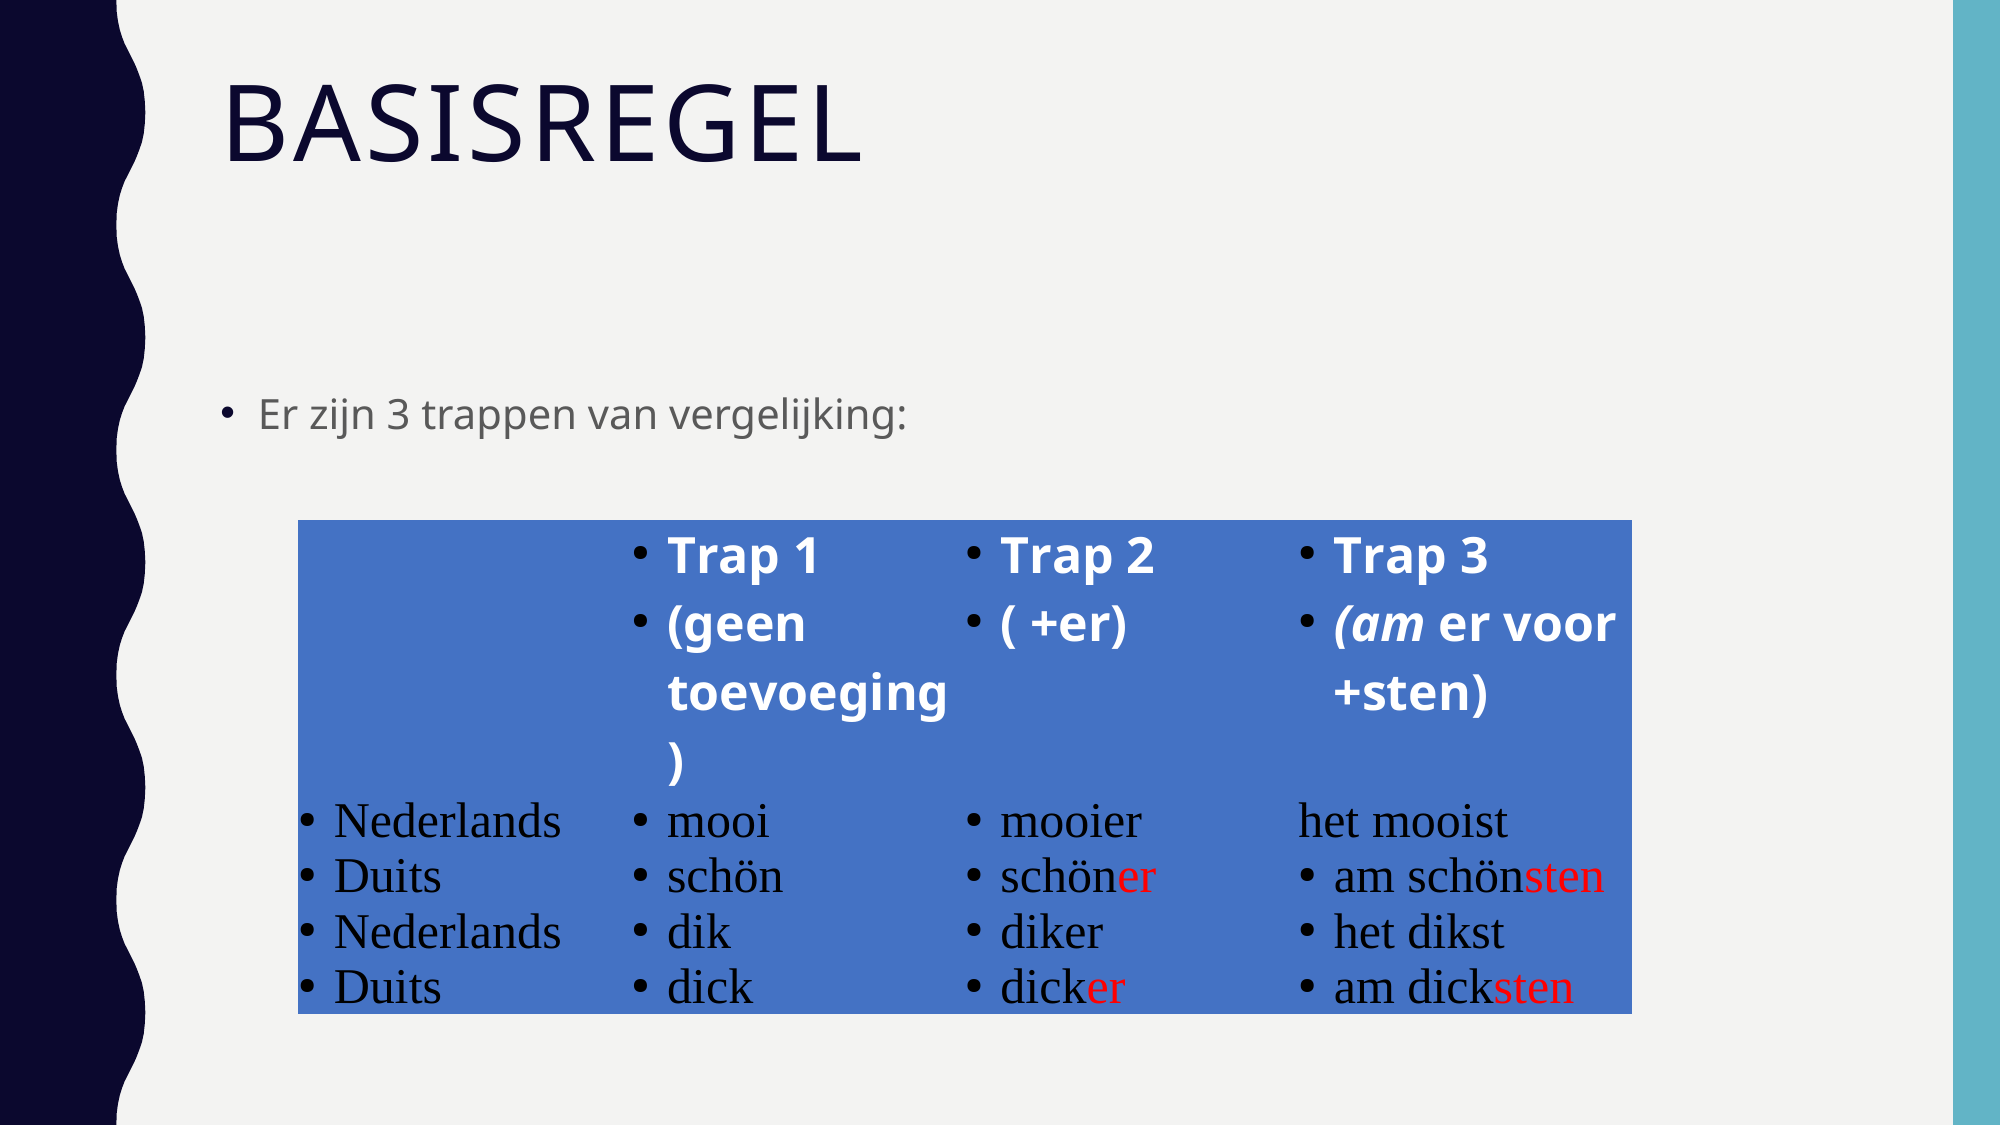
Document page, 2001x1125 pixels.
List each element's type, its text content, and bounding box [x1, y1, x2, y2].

table_cell dicker [965, 959, 1298, 1014]
table_cell dik [632, 904, 965, 959]
table_cell am dicksten [1298, 959, 1632, 1014]
table_cell mooier [965, 793, 1298, 848]
table_cell schön [632, 848, 965, 904]
table_cell mooi [632, 793, 965, 848]
title Basisregel [205, 62, 1876, 308]
table_cell schöner [965, 848, 1298, 904]
table_cell dick [632, 959, 965, 1014]
table_cell het dikst [1298, 904, 1632, 959]
table_cell diker [965, 904, 1298, 959]
table_cell het mooist [1298, 793, 1632, 848]
table_header Trap 1 (geen toevoeging) [632, 520, 965, 793]
table_cell Duits [298, 848, 632, 904]
table_header Trap 3 (am er voor +sten) [1298, 520, 1632, 793]
table_cell Duits [298, 959, 632, 1014]
table_header Trap 2 ( +er) [965, 520, 1298, 793]
table_cell am schönsten [1298, 848, 1632, 904]
table_cell Nederlands [298, 904, 632, 959]
list Er zijn 3 trappen van vergelijking: [205, 375, 1876, 965]
table_cell Nederlands [298, 793, 632, 848]
table_header [298, 520, 632, 793]
